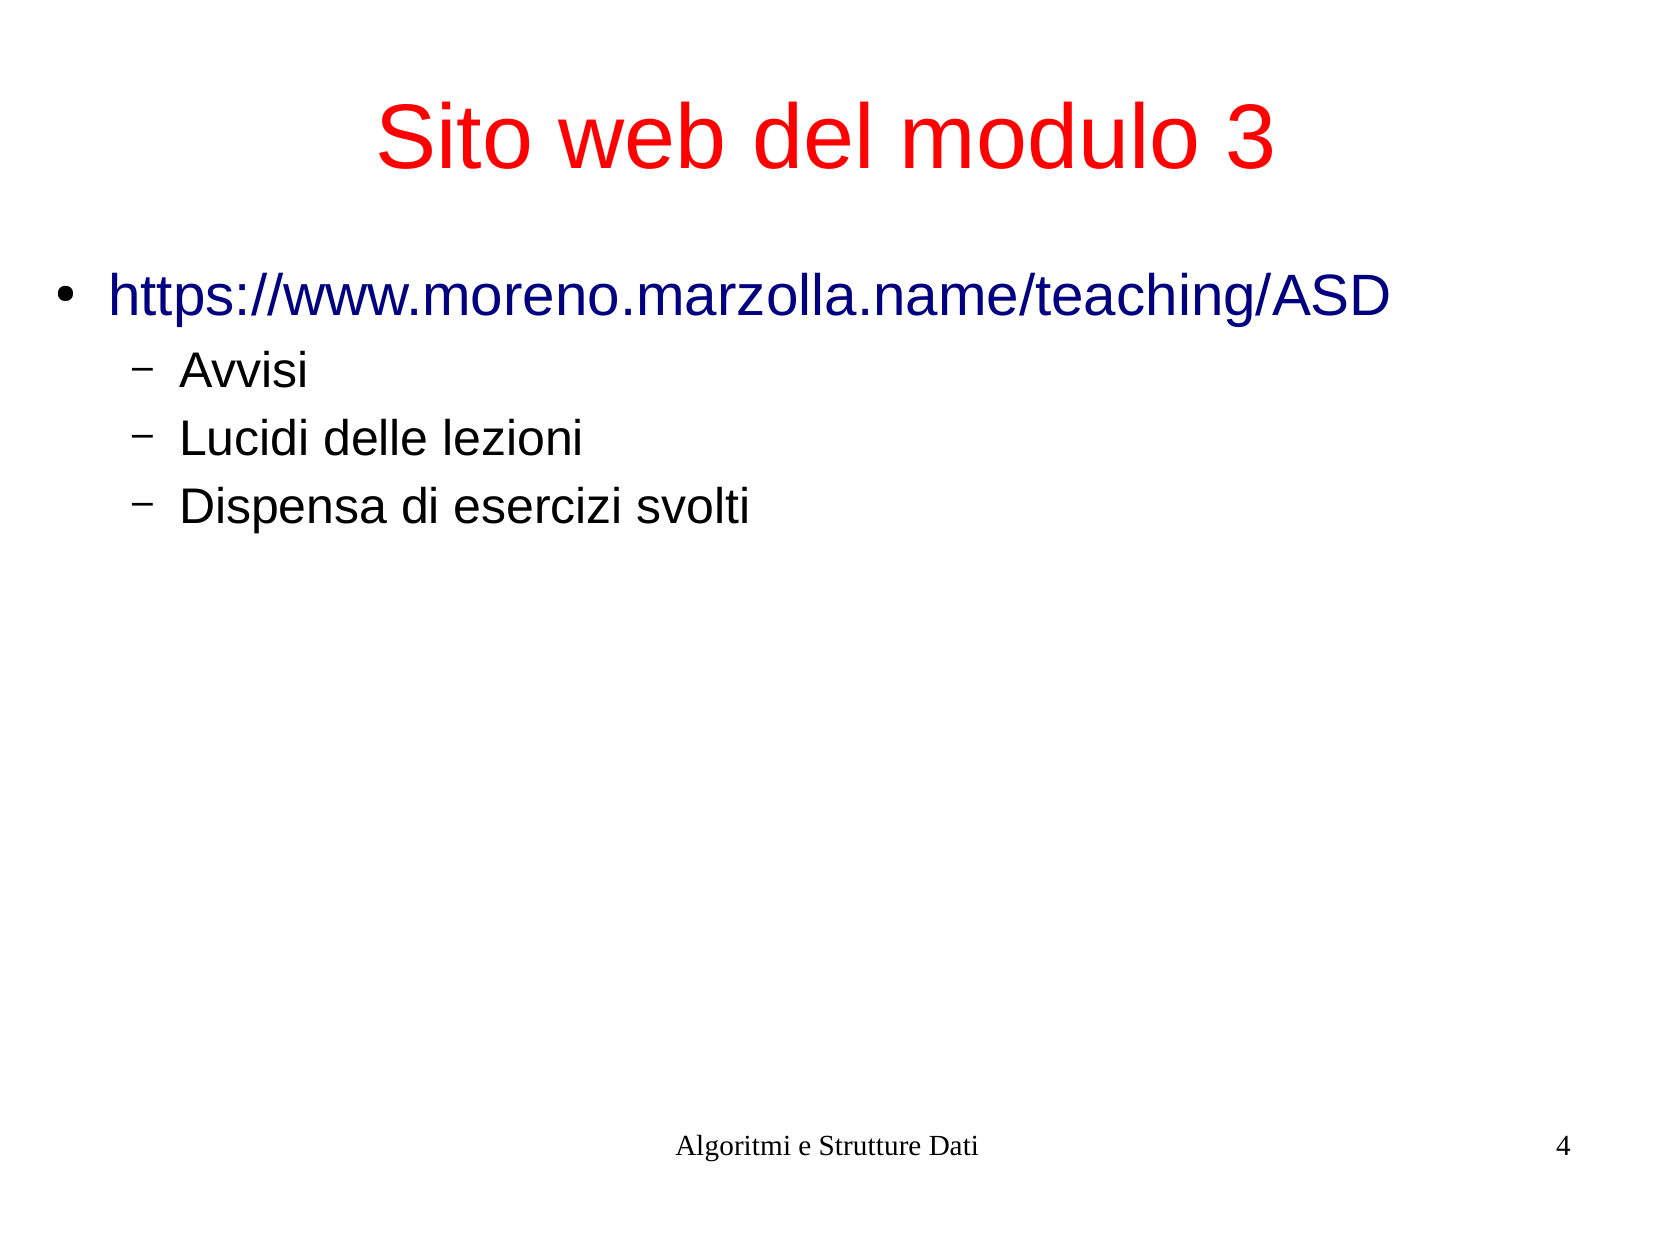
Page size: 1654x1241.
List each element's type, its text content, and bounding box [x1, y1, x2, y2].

title Sito web del modulo 3 [82, 49, 1571, 226]
list https://www.moreno.marzolla.name/teaching/ASD Avvisi Lucidi delle lezioni Dispensa di esercizi svolti [37, 262, 1613, 1109]
